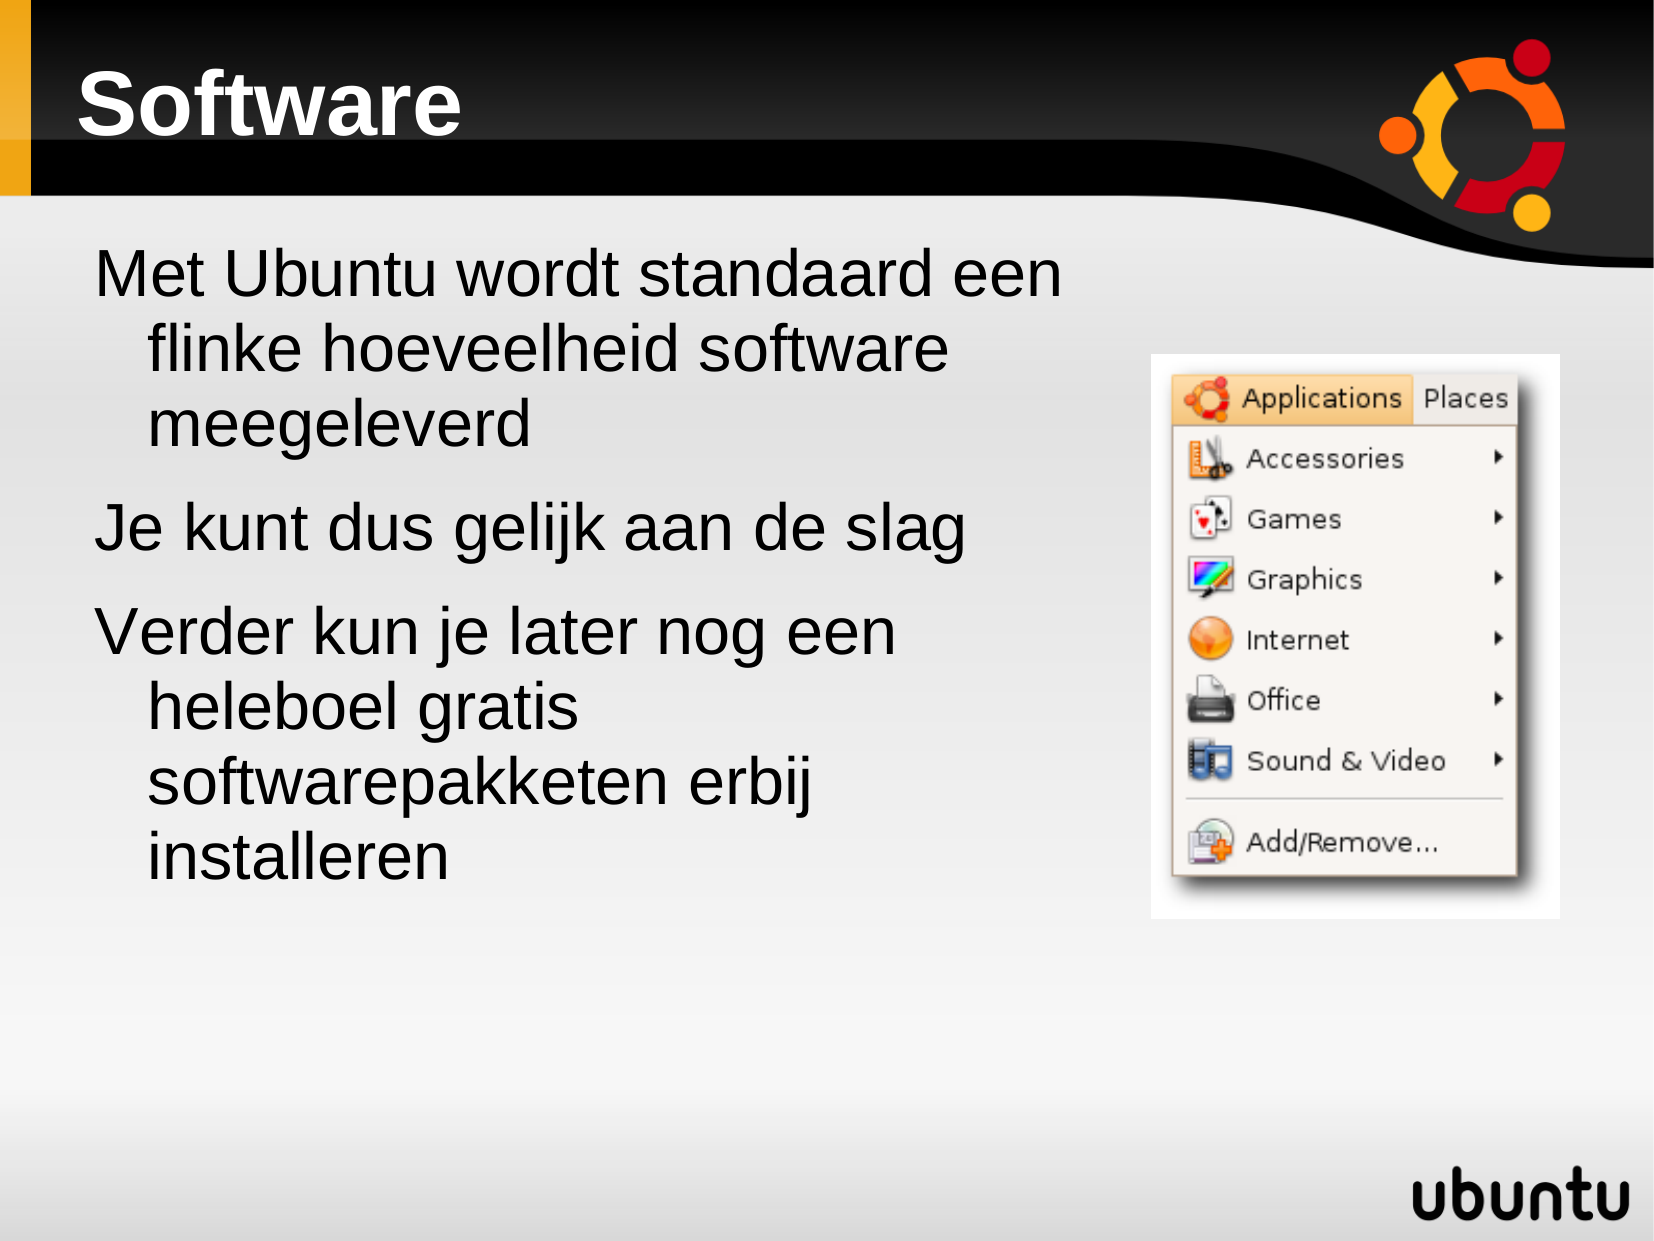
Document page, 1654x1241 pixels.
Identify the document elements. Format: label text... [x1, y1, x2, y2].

title Software [76, 0, 1565, 208]
list Met Ubuntu wordt standaard een flinke hoeveelheid software meegeleverd Je kunt dus gelijk aan de slag Verder kun je later nog een heleboel gratis softwarepakketen erbij installeren [76, 236, 1093, 894]
picture [0, 0, 1654, 1241]
